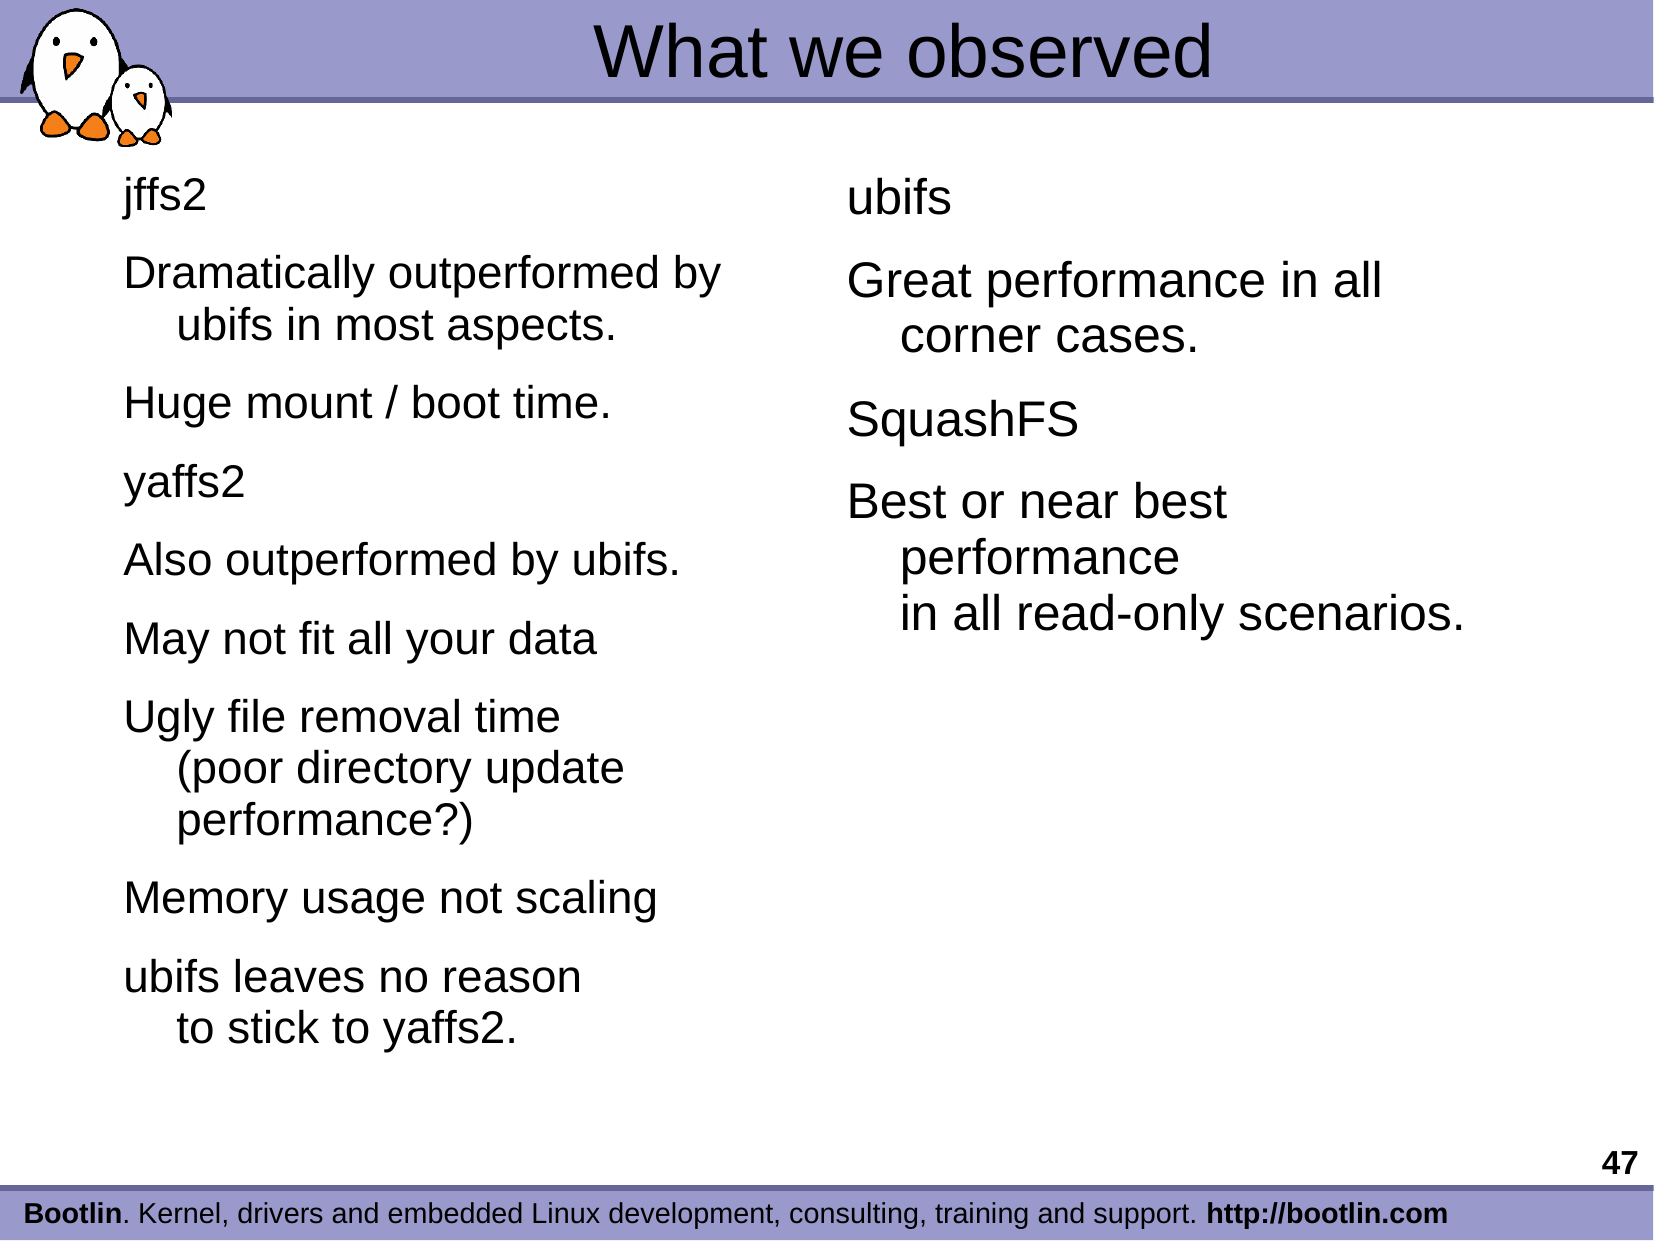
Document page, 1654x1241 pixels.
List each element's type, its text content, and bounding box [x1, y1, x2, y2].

list ubifs Great performance in all corner cases. SquashFS Best or near best performance in all read-only scenarios. [829, 169, 1519, 1019]
list jffs2 Dramatically outperformed by ubifs in most aspects. Huge mount / boot time. yaffs2 Also outperformed by ubifs. May not fit all your data Ugly file removal time (poor directory update performance?) Memory usage not scaling ubifs leaves no reason to stick to yaffs2. [105, 169, 795, 1128]
title What we observed [178, 5, 1631, 97]
picture [20, 8, 172, 147]
